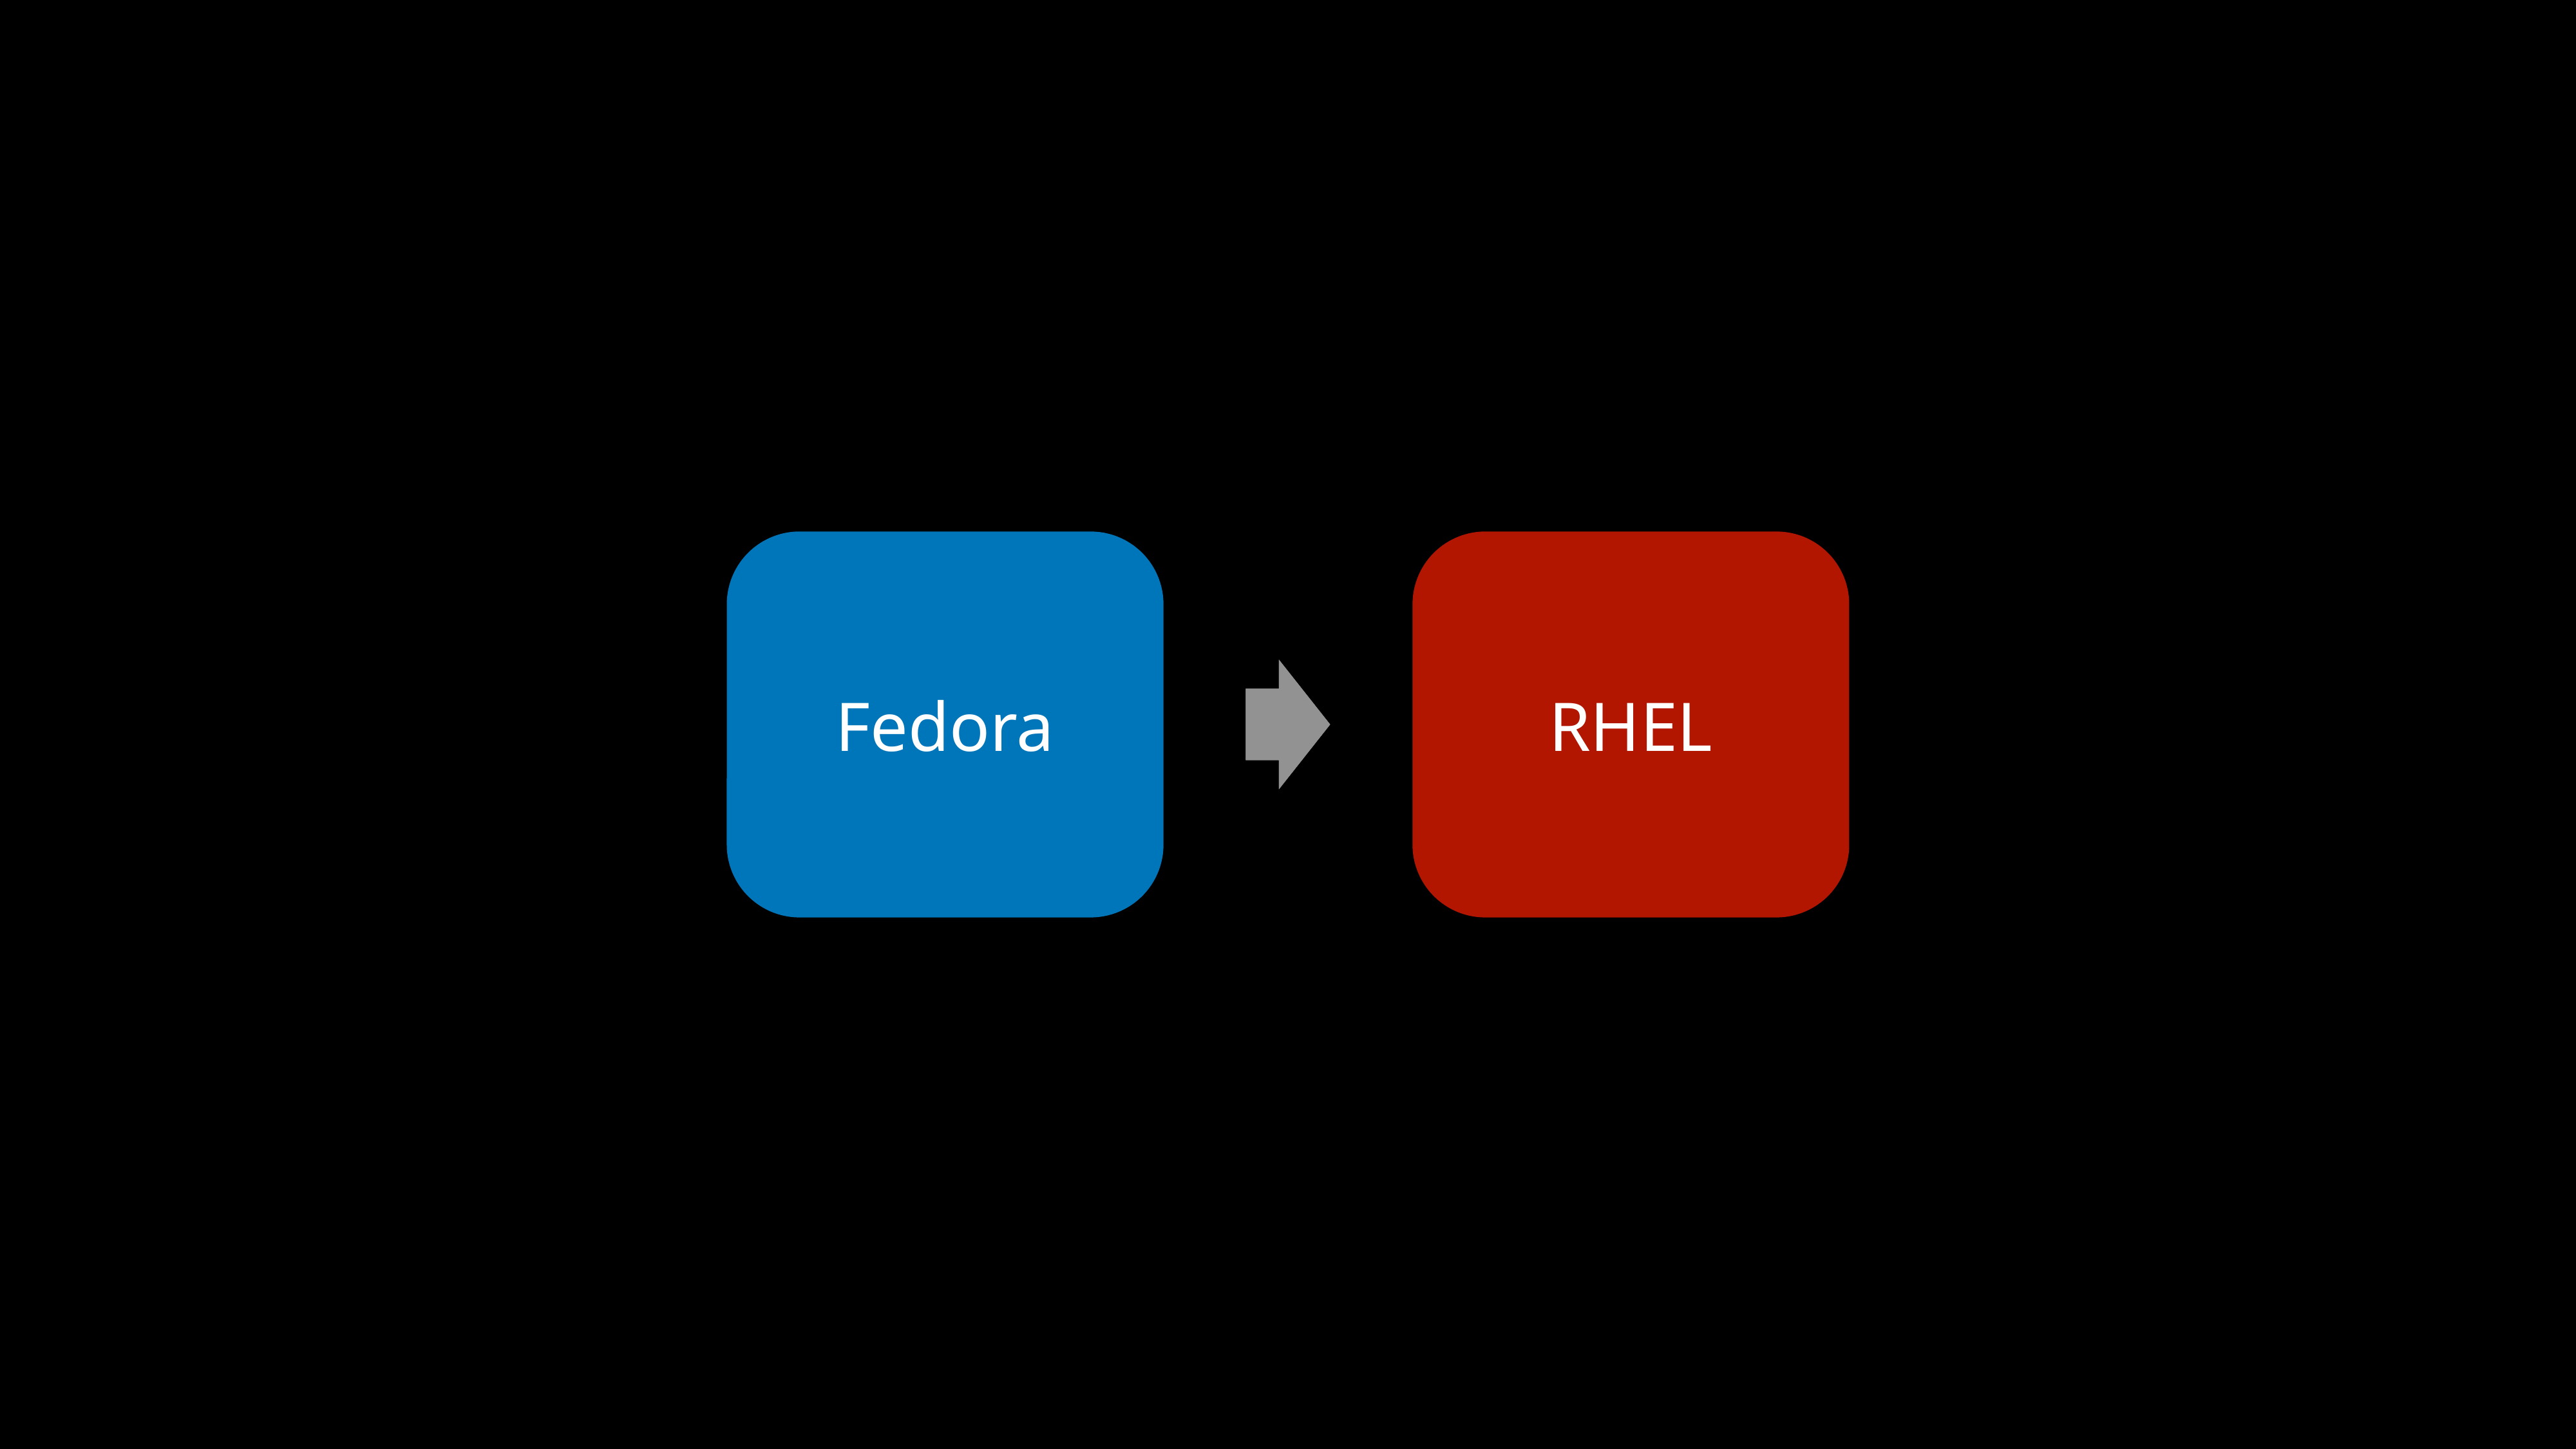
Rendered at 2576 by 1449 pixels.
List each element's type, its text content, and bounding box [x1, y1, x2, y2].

text_box Fedora [726, 531, 1164, 918]
text_box [1245, 659, 1331, 790]
text_box RHEL [1412, 531, 1850, 918]
